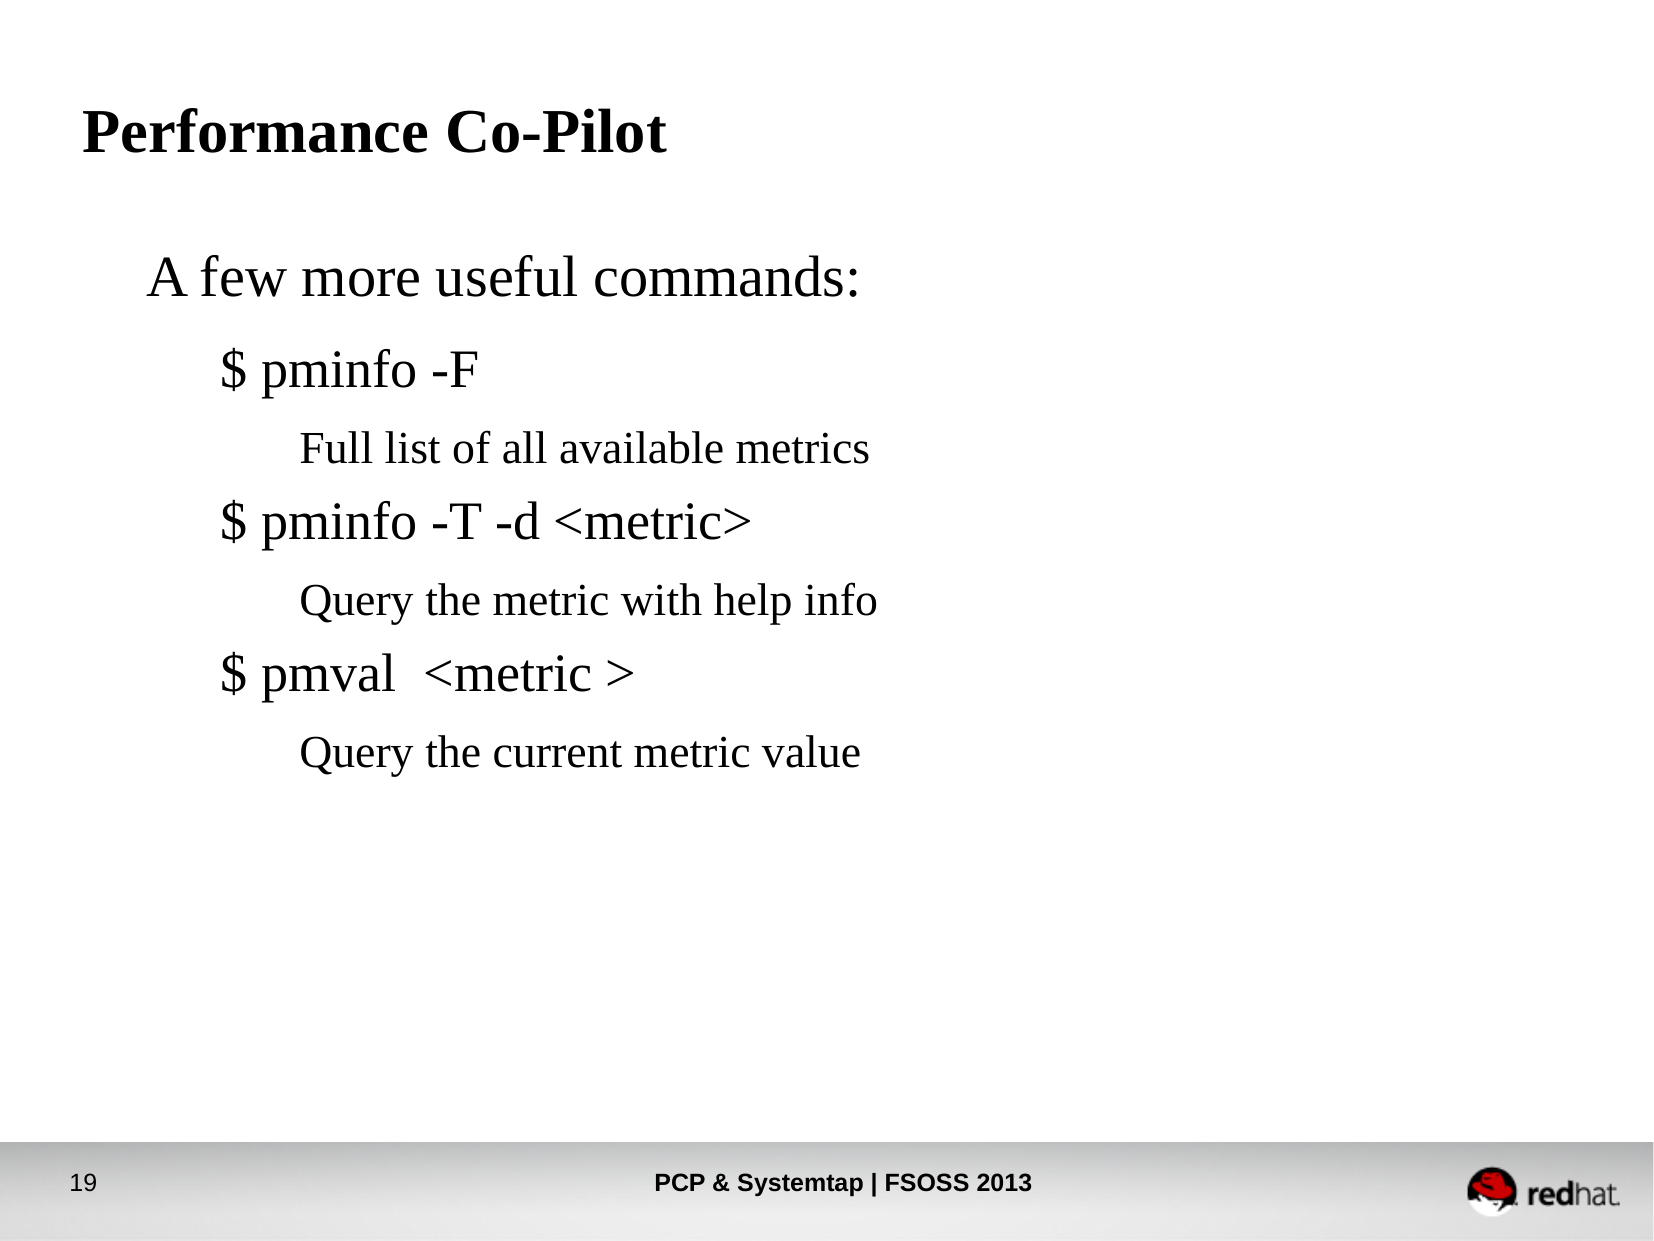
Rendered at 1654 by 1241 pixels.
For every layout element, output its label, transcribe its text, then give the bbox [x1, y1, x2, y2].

picture [0, 1142, 1654, 1241]
list A few more useful commands: $ pminfo -F Full list of all available metrics $ pminfo -T -d <metric> Query the metric with help info $ pmval <metric > Query the current metric value [86, 244, 1576, 1039]
title Performance Co-Pilot [82, 37, 1571, 226]
